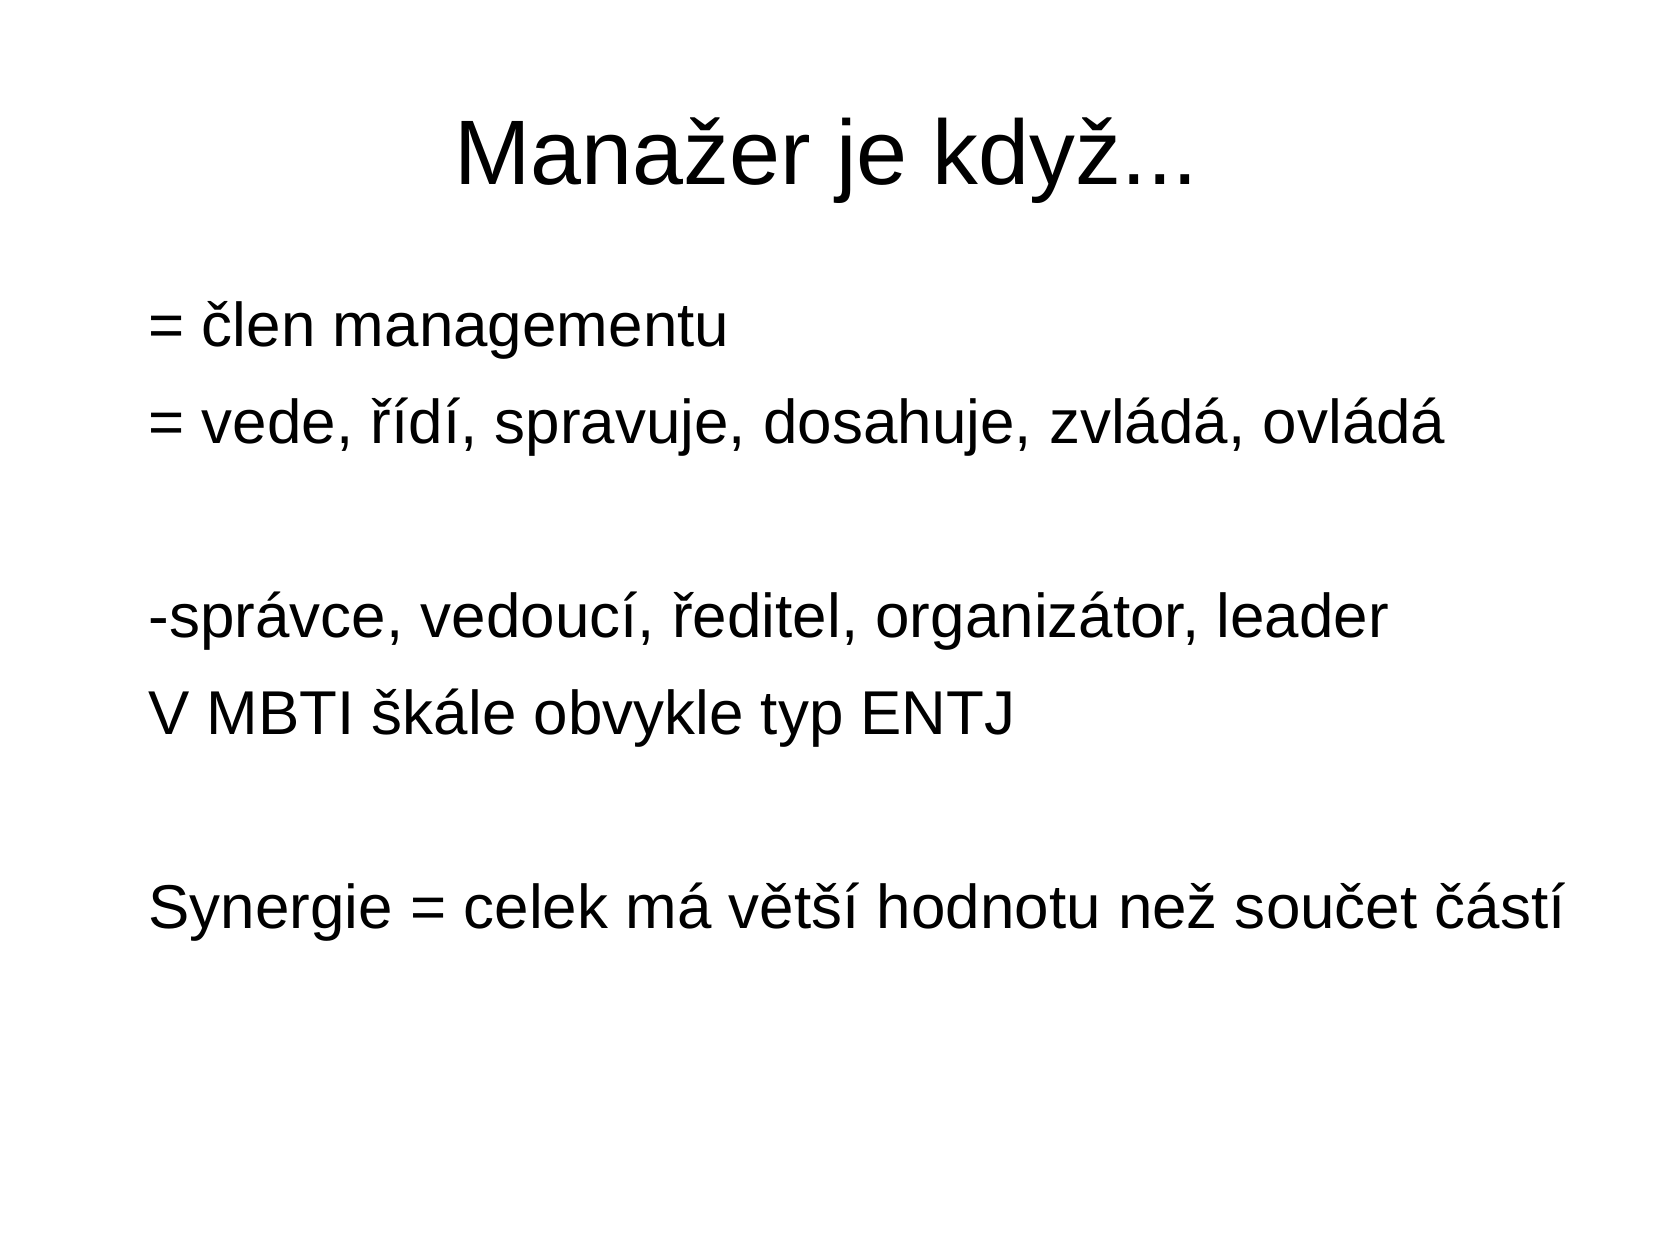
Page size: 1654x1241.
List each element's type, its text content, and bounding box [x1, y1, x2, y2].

title Manažer je když... [82, 49, 1571, 257]
list = člen managementu = vede, řídí, spravuje, dosahuje, zvládá, ovládá -správce, vedoucí, ředitel, organizátor, leader V MBTI škále obvykle typ ENTJ Synergie = celek má větší hodnotu než součet částí [82, 290, 1571, 1010]
